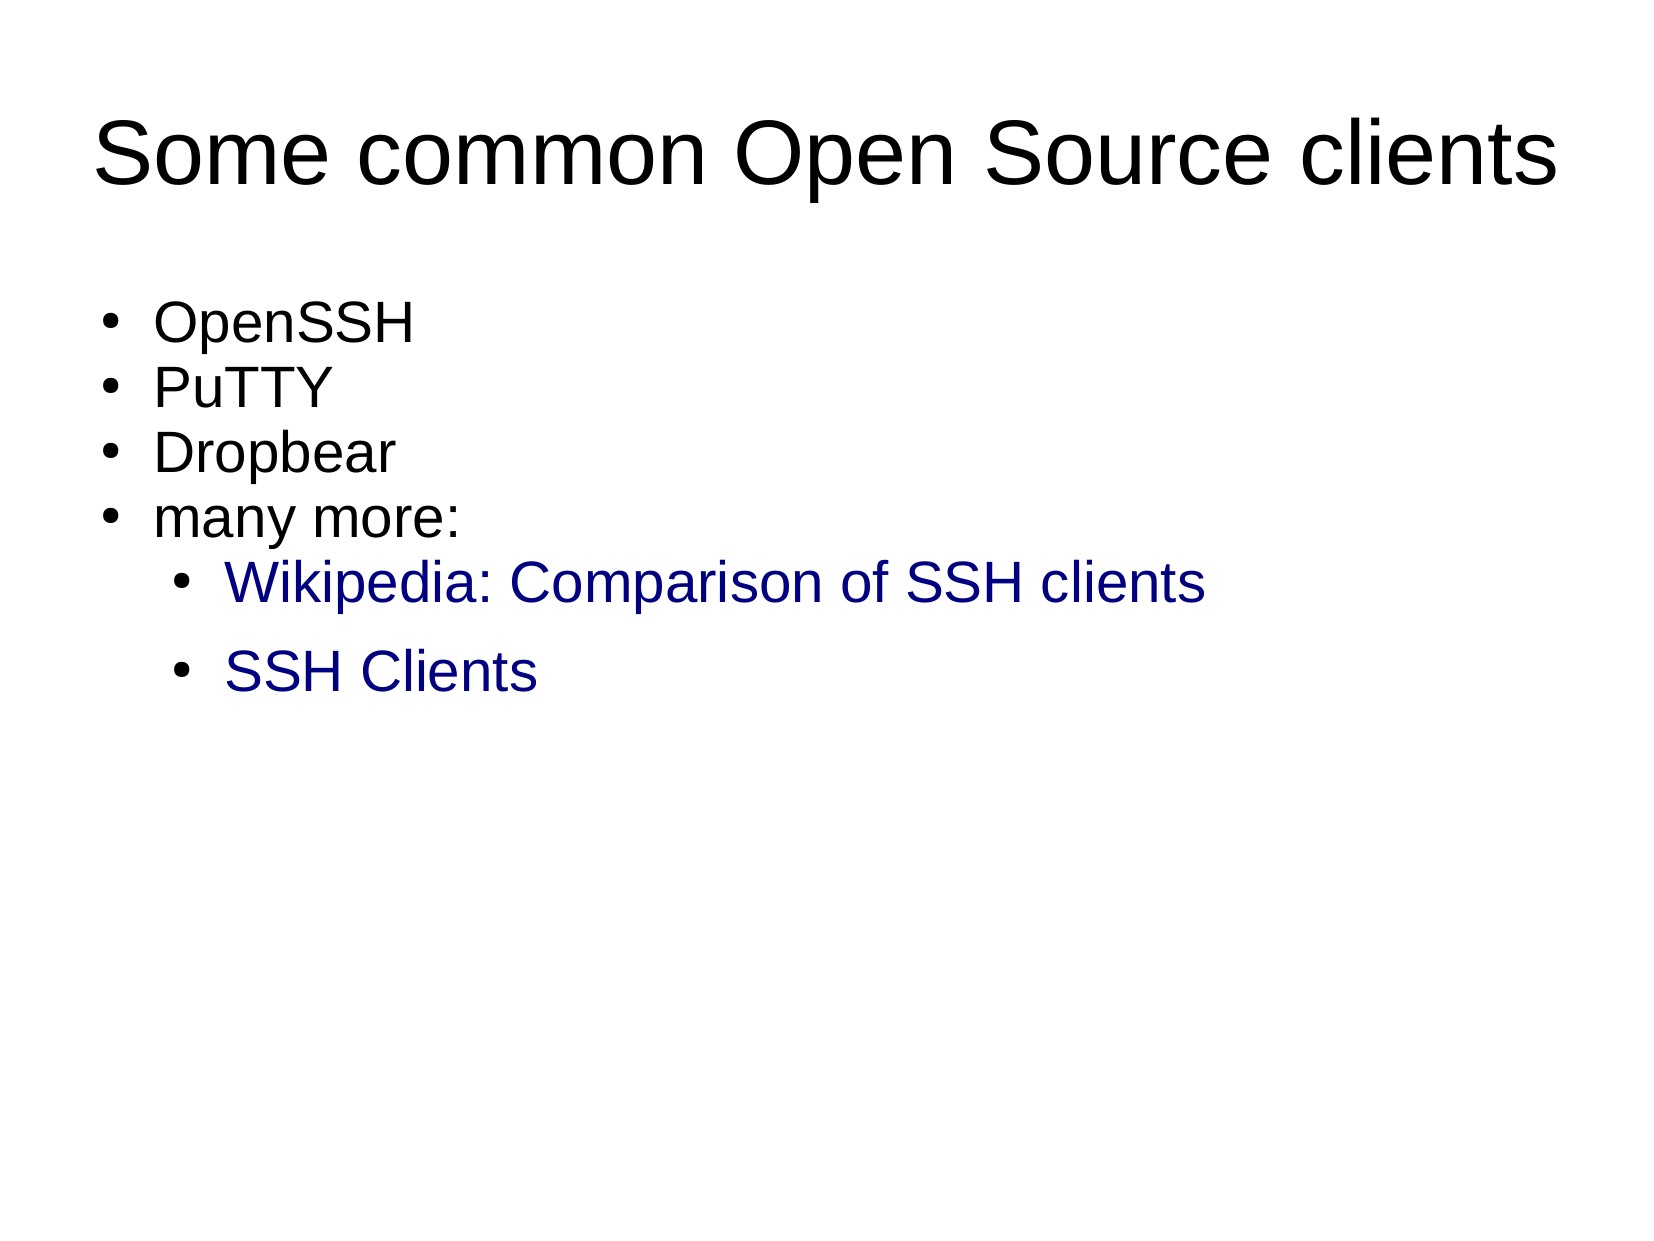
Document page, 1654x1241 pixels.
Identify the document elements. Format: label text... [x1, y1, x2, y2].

title Some common Open Source clients [82, 49, 1571, 257]
list OpenSSH PuTTY Dropbear many more: Wikipedia: Comparison of SSH clients SSH Clients [82, 290, 1571, 1109]
